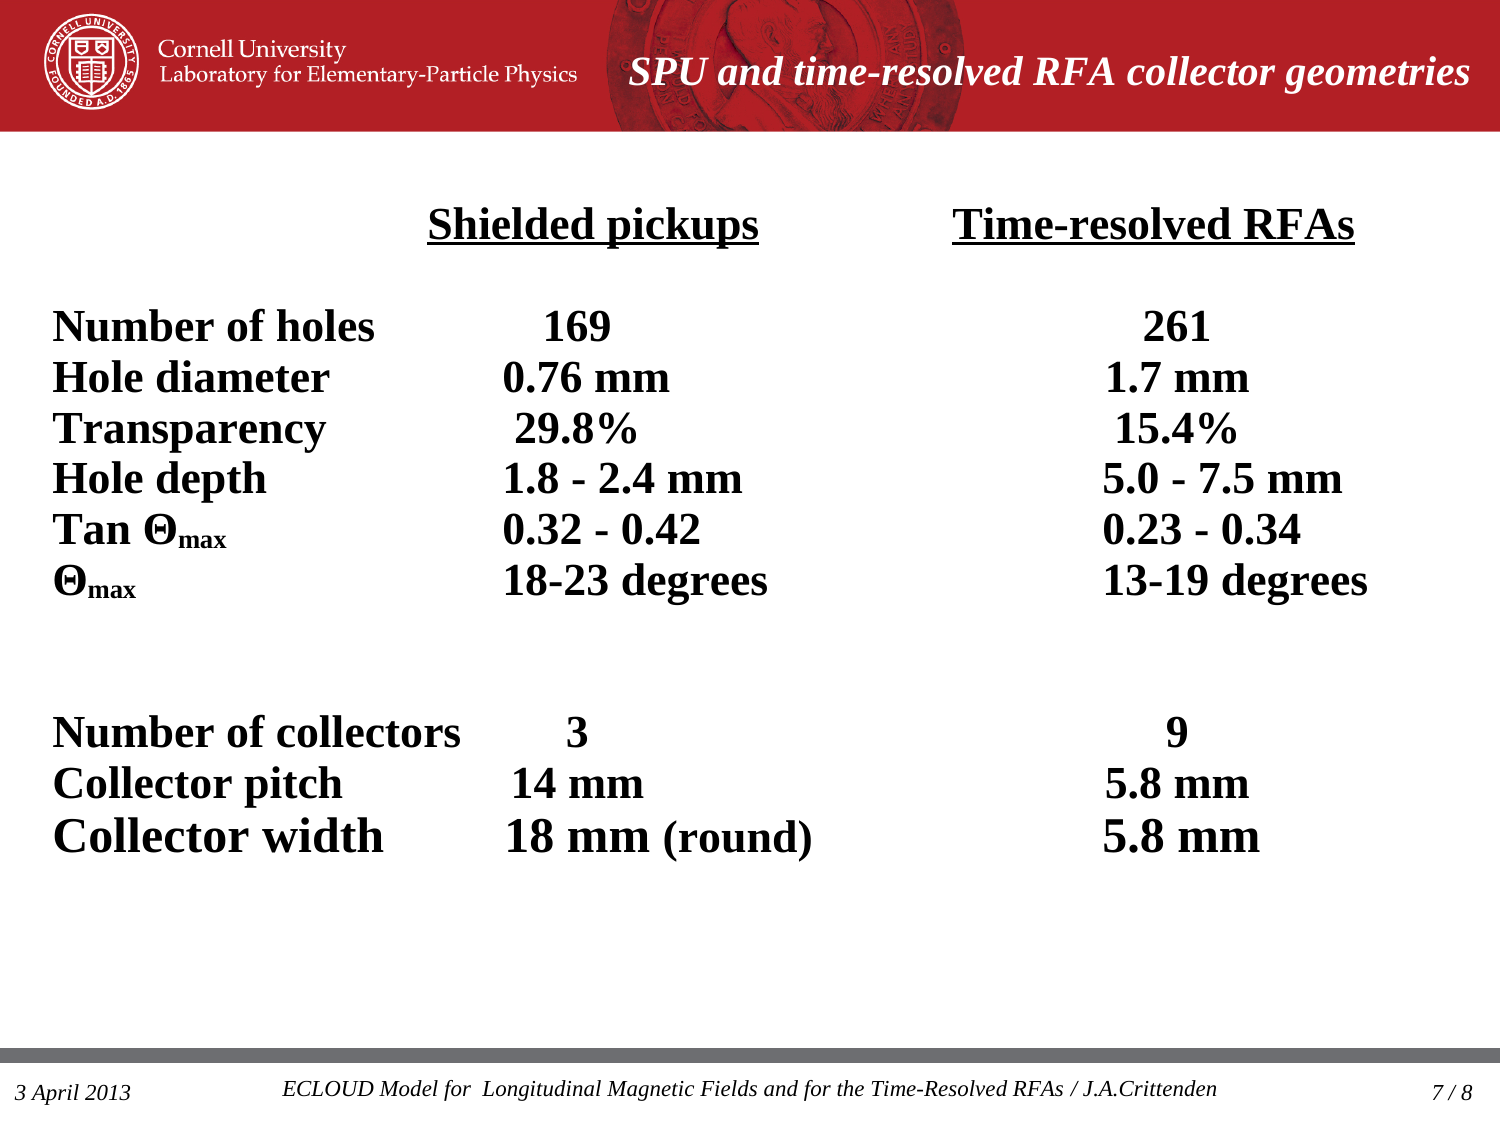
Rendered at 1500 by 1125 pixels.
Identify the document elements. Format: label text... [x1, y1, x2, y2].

title SPU and time-resolved RFA collector geometries [600, 7, 1500, 136]
text_box Shielded pickups Time-resolved RFAs Number of holes 169 261 Hole diameter 0.76 mm 1.7 mm Transparency 29.8% 15.4% Hole depth 1.8 - 2.4 mm 5.0 - 7.5 mm Tan Θmax 0.32 - 0.42 0.23 - 0.34 Θmax 18-23 degrees 13-19 degrees Number of collectors 3 9 Collector pitch 14 mm 5.8 mm Collector width 18 mm (round) 5.8 mm [37, 187, 1463, 1012]
picture [0, 0, 1500, 132]
